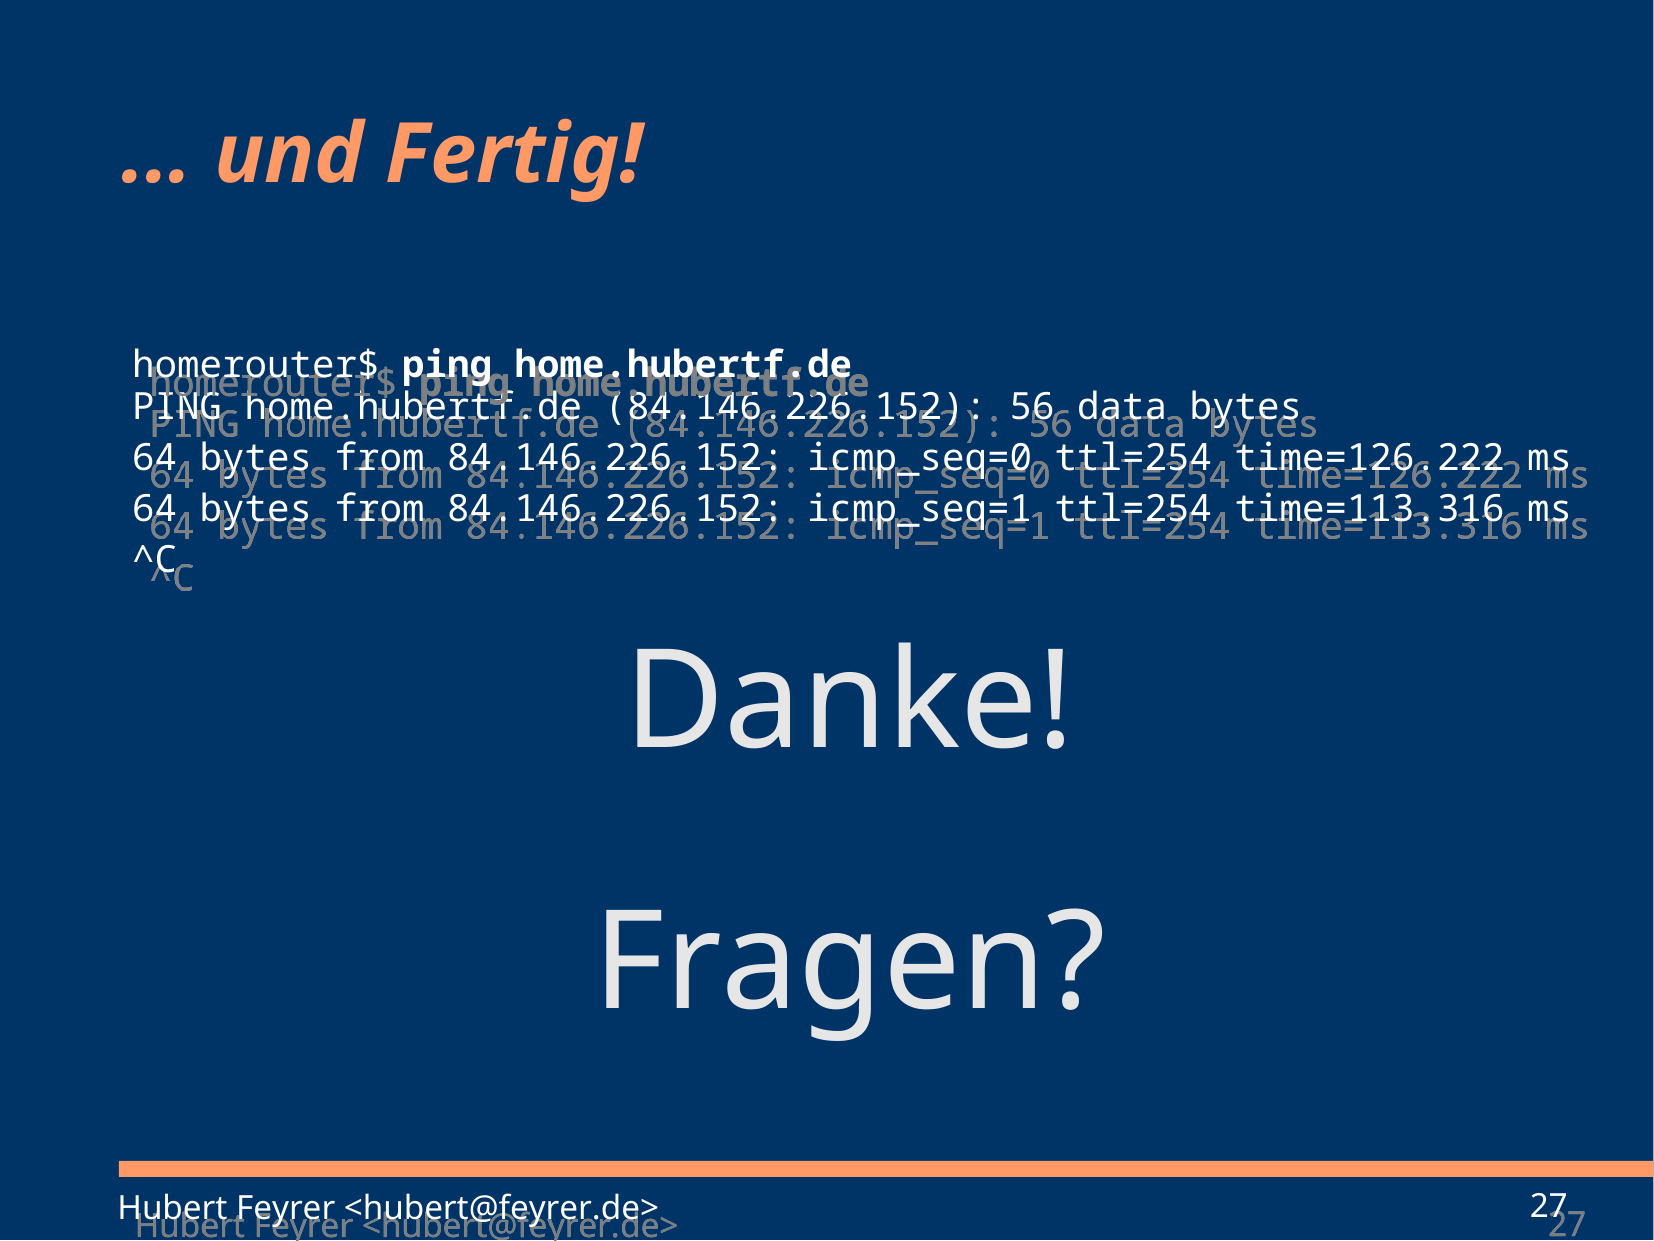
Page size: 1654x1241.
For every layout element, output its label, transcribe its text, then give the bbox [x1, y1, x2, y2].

text_box PING home.hubertf.de (84.146.226.152): 56 data bytes 64 bytes from 84.146.226.152: icmp_seq=0 ttl=254 time=126.222 ms 64 bytes from 84.146.226.152: icmp_seq=1 ttl=254 time=113.316 ms ^C [131, 381, 1654, 551]
title ... und Fertig! [121, 46, 1534, 254]
list Danke! Fragen? [121, 600, 1561, 1208]
text_box homerouter$ ping home.hubertf.de [131, 337, 1654, 381]
